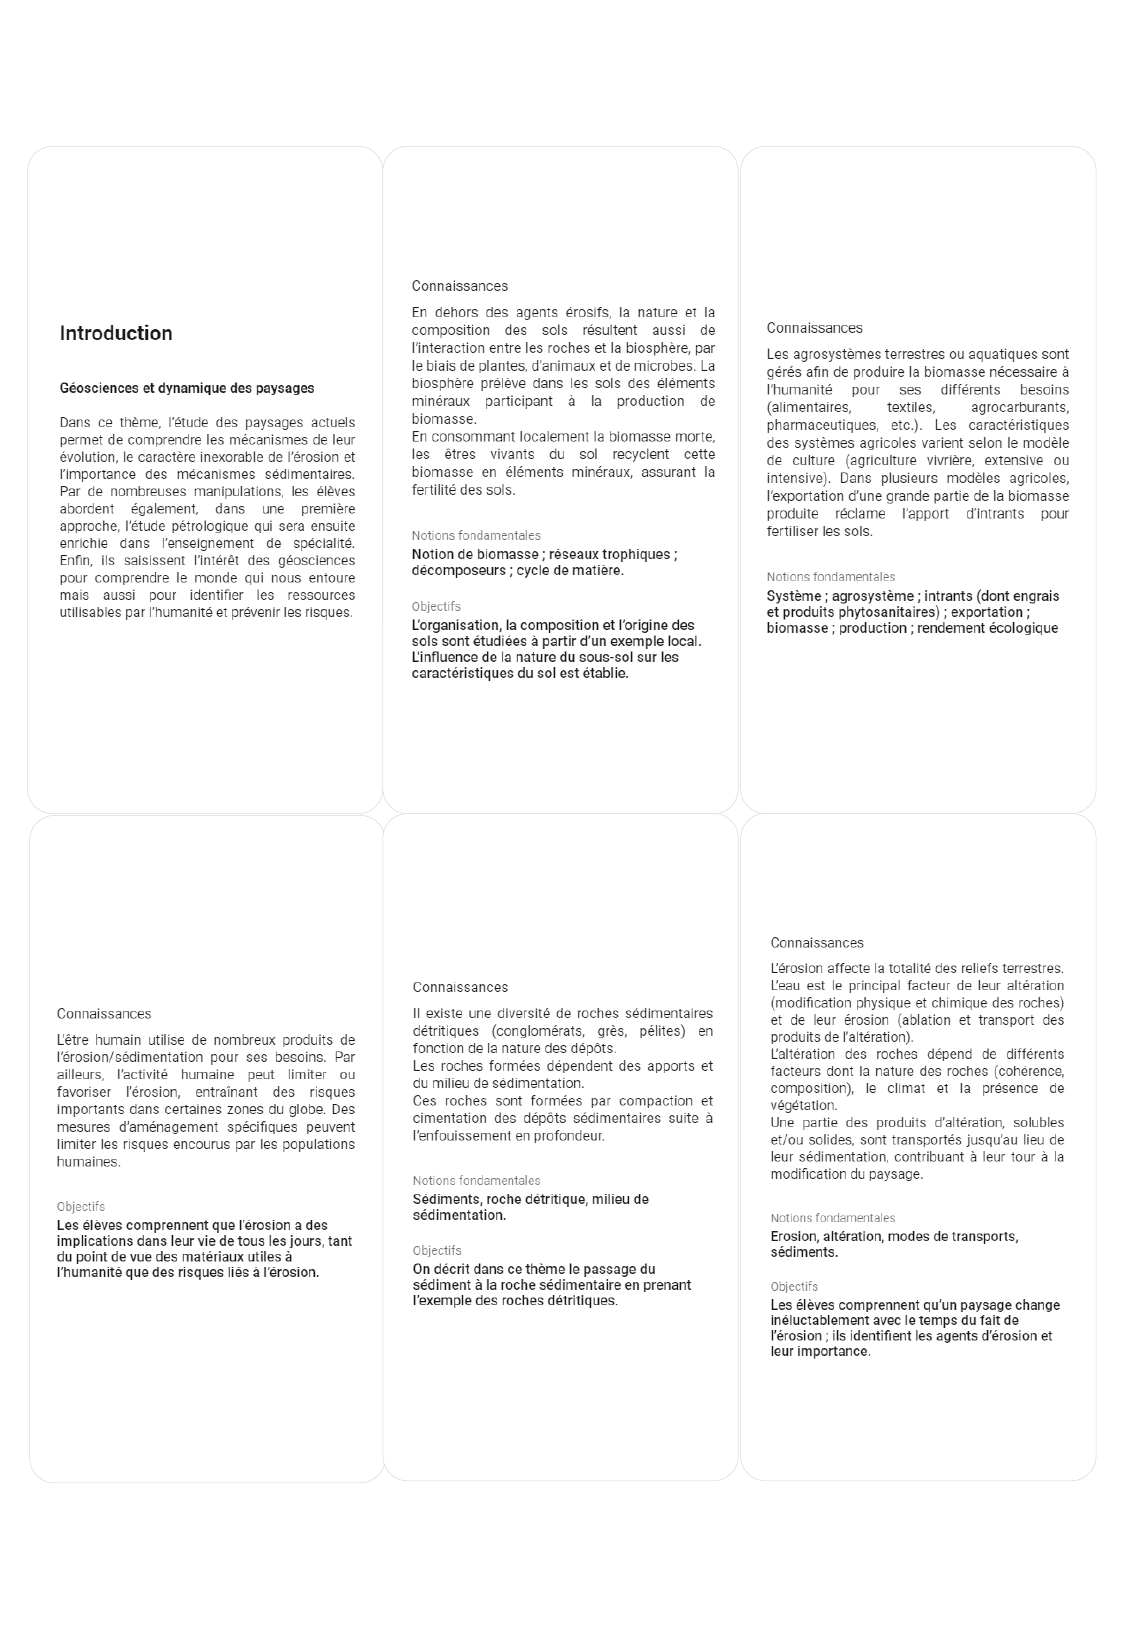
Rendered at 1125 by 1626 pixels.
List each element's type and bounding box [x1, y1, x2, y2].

picture [405, 969, 721, 1325]
picture [758, 310, 1079, 650]
picture [402, 270, 726, 690]
picture [761, 924, 1074, 1370]
text_box [27, 146, 739, 1483]
picture [50, 307, 364, 652]
text_box [740, 146, 1097, 1481]
picture [50, 999, 363, 1296]
